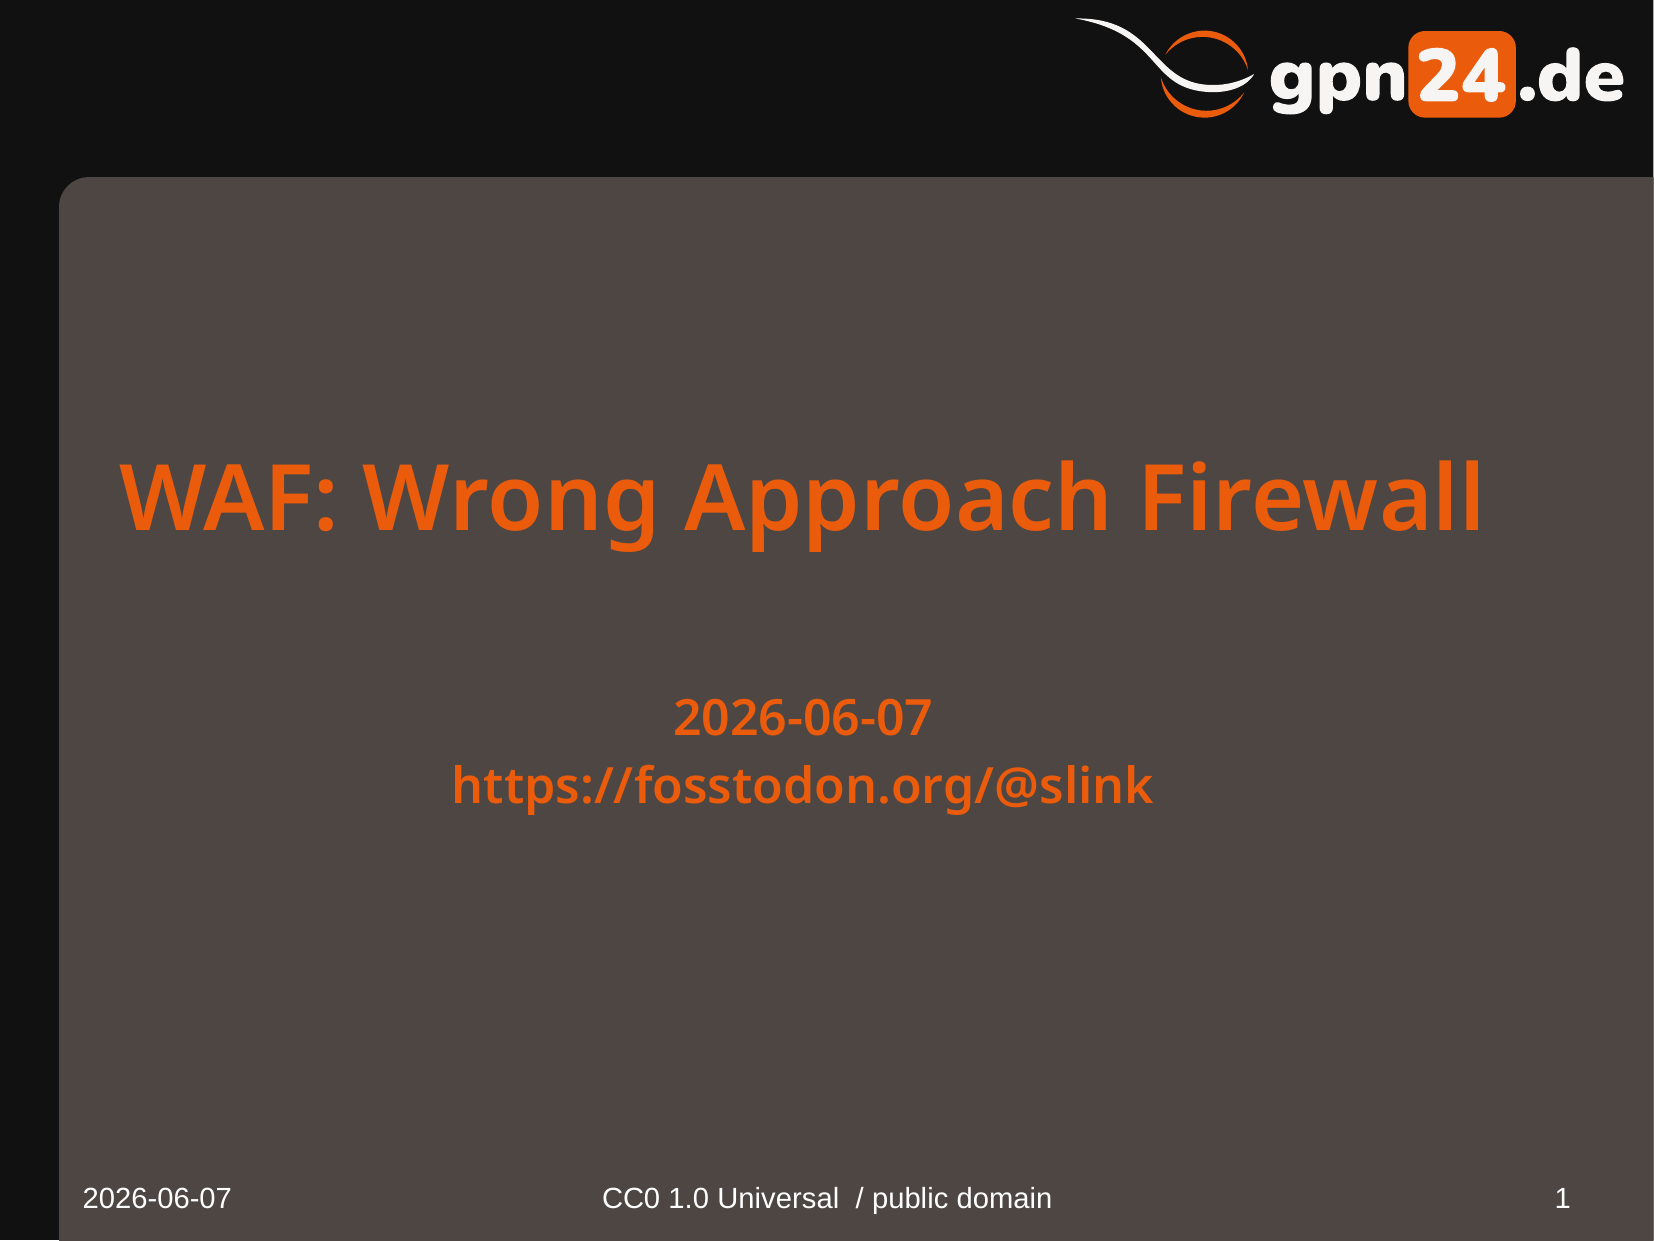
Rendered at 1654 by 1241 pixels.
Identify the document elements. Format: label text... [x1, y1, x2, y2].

title WAF: Wrong Approach Firewall 2026-06-07 https://fosstodon.org/@slink [59, 215, 1548, 1036]
